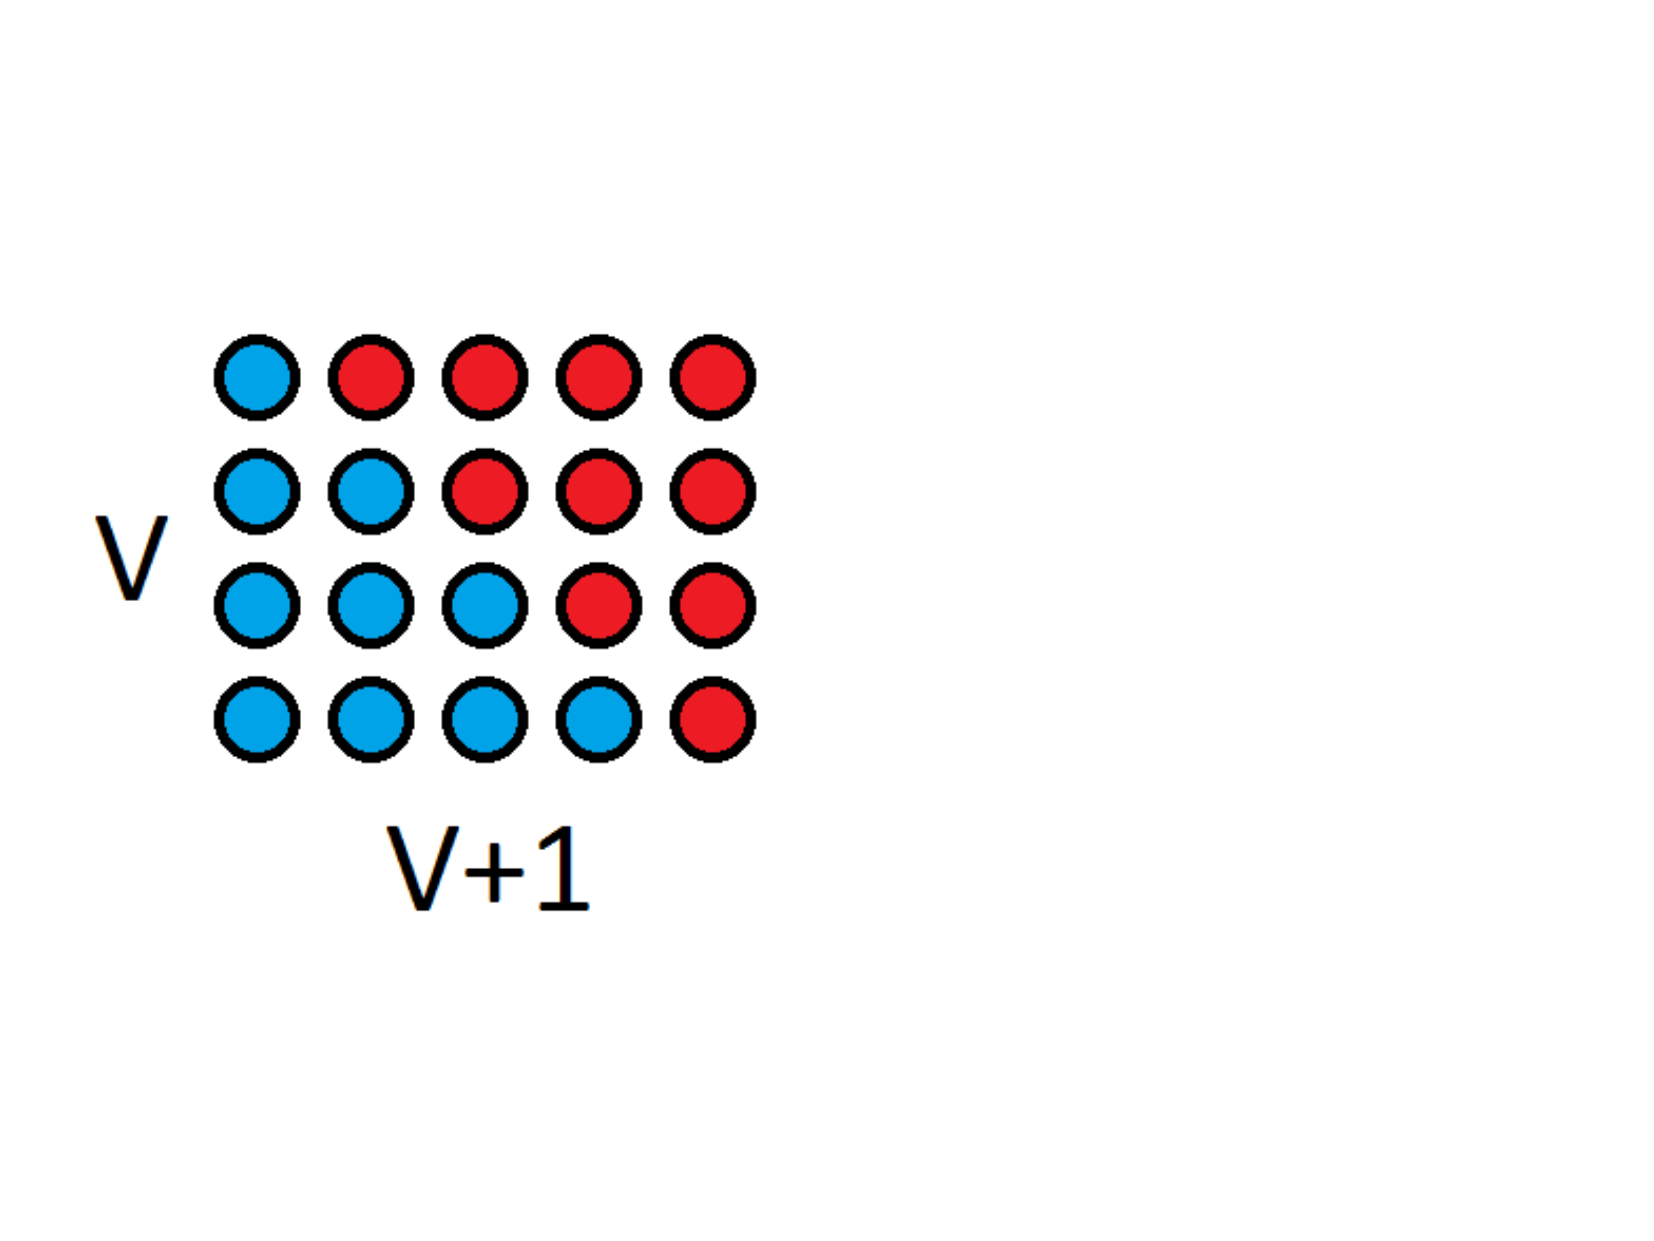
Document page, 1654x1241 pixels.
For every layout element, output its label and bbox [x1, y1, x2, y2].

picture [71, 318, 1607, 945]
